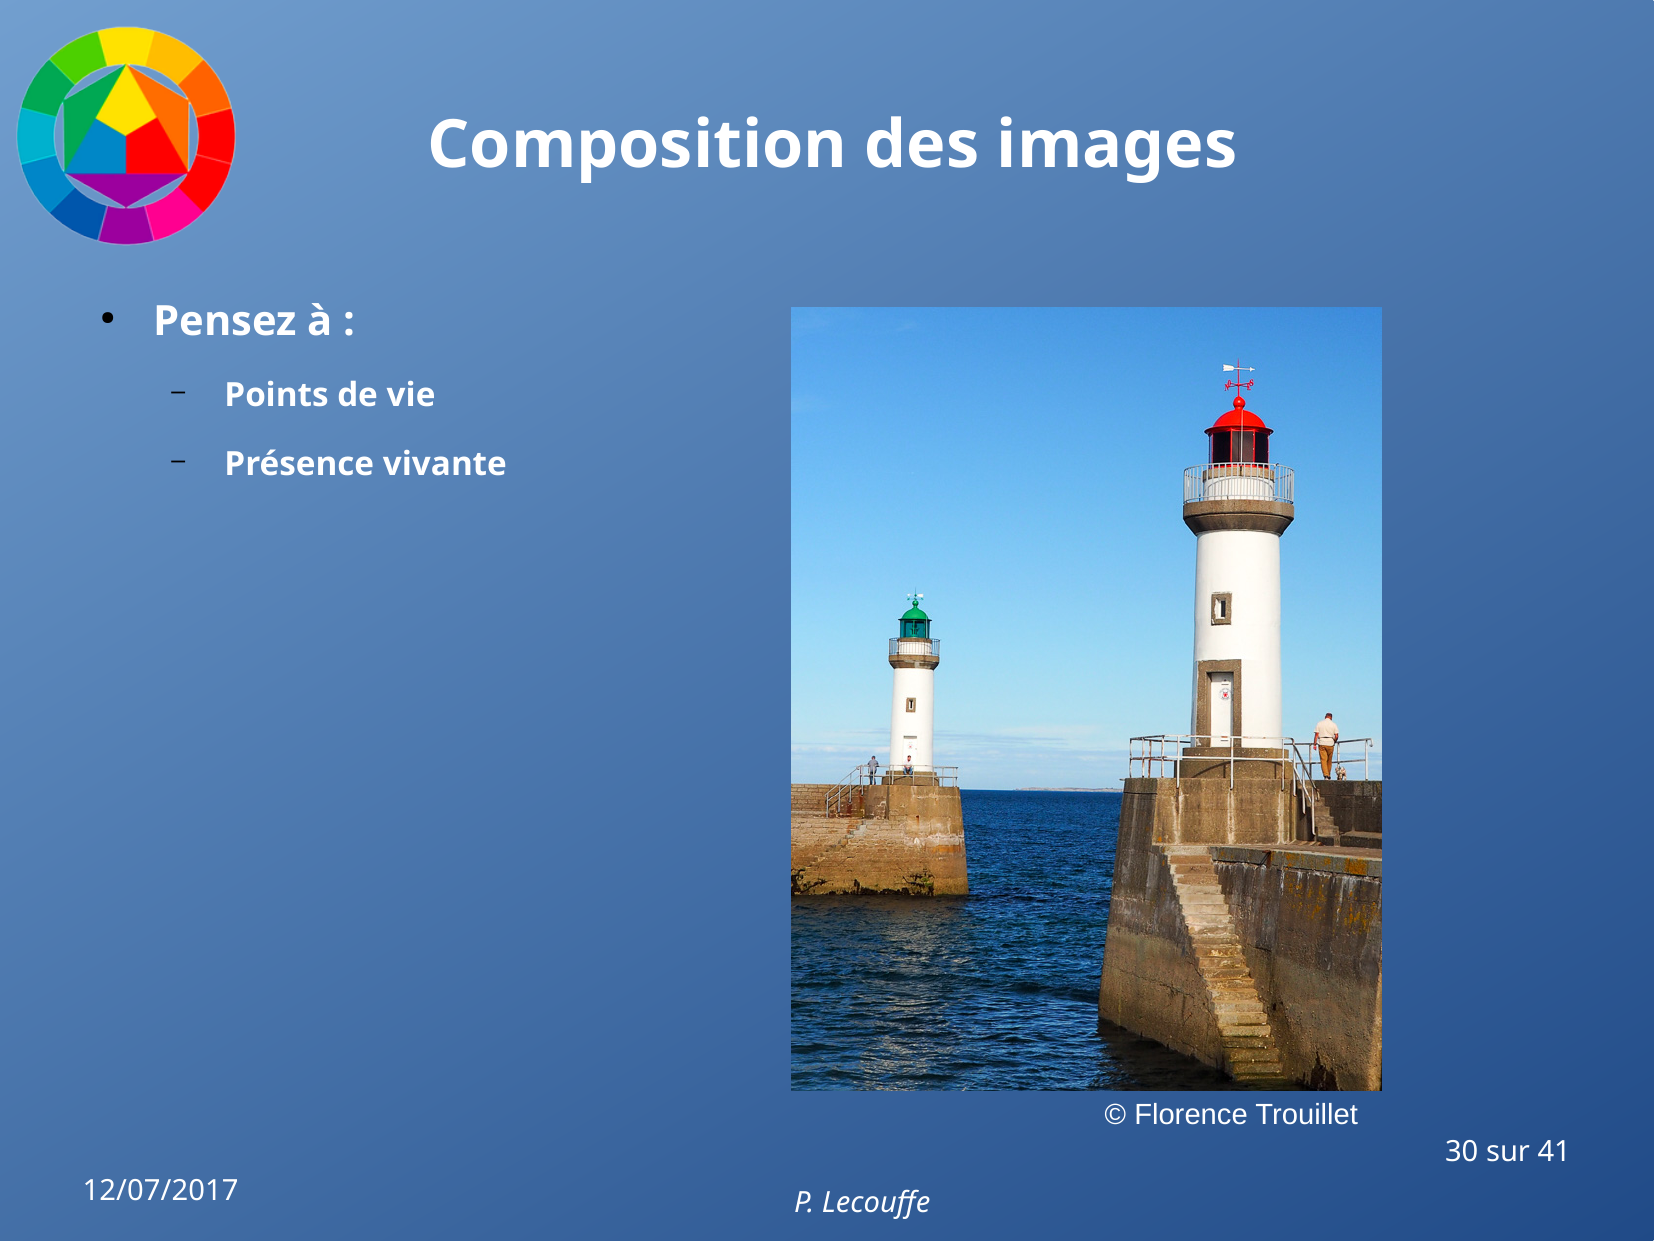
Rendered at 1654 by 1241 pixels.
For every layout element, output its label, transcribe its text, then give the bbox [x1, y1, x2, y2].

title Composition des images [236, 58, 1430, 225]
list Pensez à : Points de vie Présence vivante [82, 290, 1571, 1058]
picture [791, 307, 1382, 1091]
picture [6, 22, 249, 252]
text_box © Florence Trouillet [1081, 1090, 1382, 1139]
